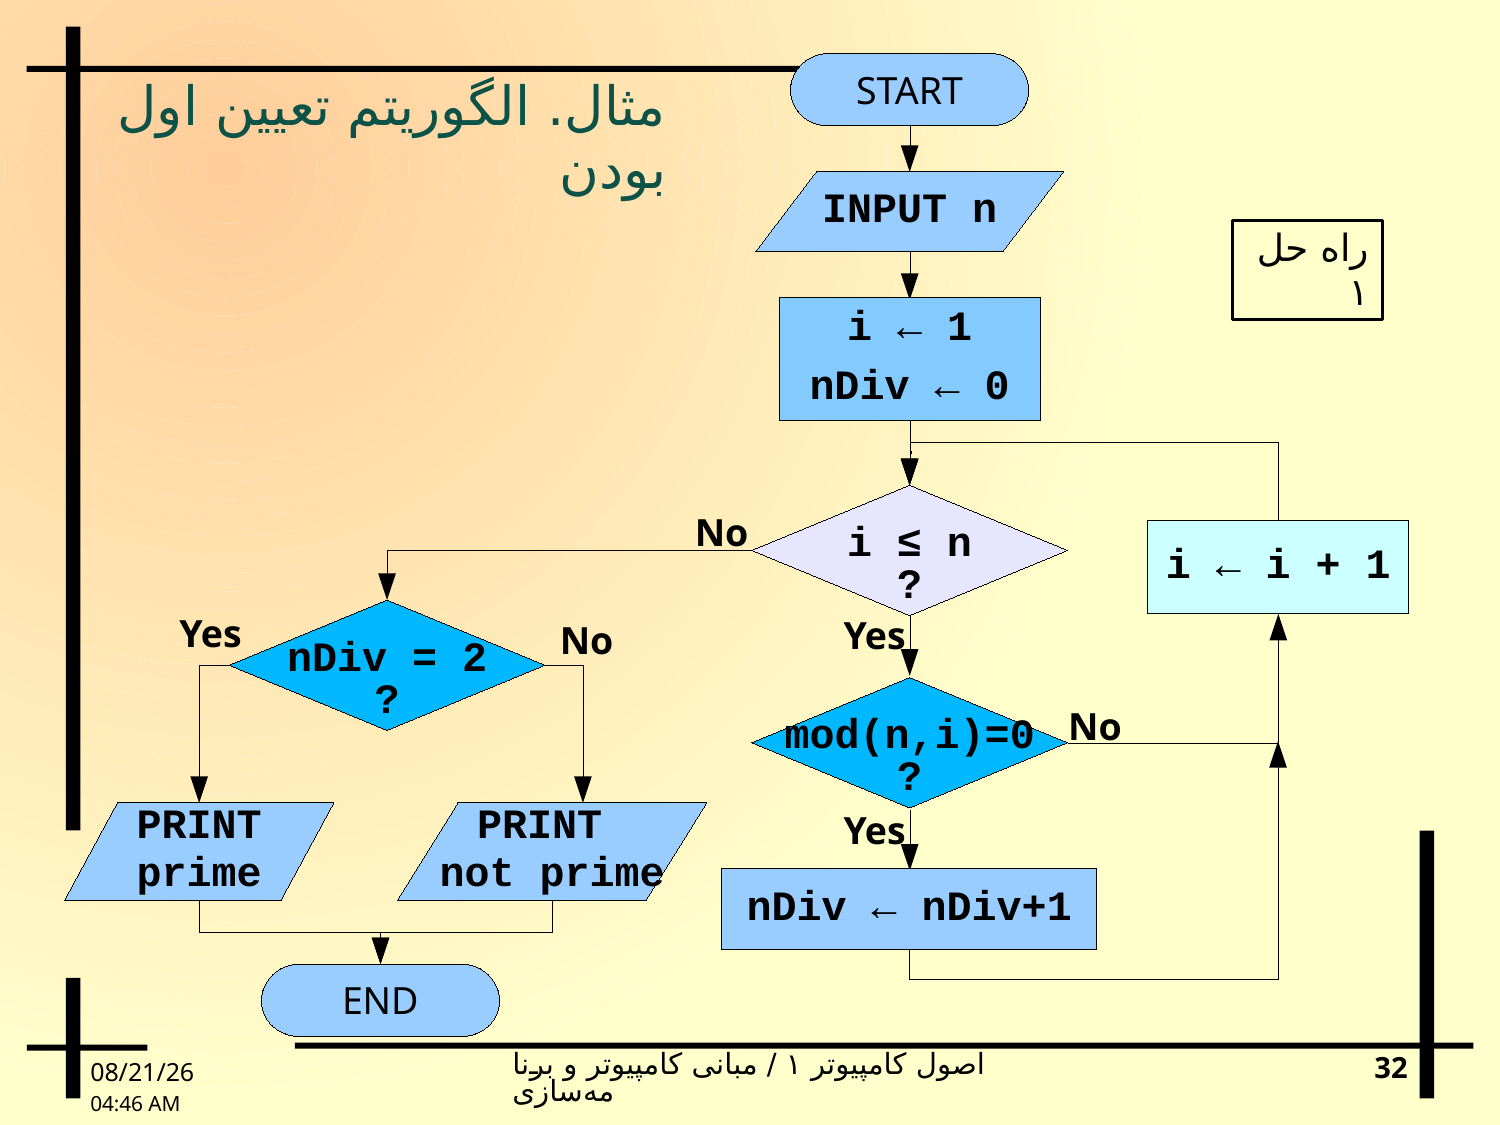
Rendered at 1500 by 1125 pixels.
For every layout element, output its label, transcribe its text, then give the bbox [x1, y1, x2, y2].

text_box راه حل ۱ [1232, 220, 1383, 295]
text_box Yes [828, 610, 916, 661]
text_box nDiv = 2 ? [229, 659, 545, 731]
text_box START [790, 53, 1029, 126]
text_box PRINT not prime [397, 802, 707, 901]
text_box Yes [164, 600, 893, 659]
text_box INPUT n [755, 171, 1064, 252]
text_box No [544, 659, 621, 666]
text_box No [680, 499, 756, 558]
text_box END [261, 964, 500, 1037]
text_box No [1053, 692, 1130, 752]
text_box i ≤ n ? [751, 485, 1068, 616]
text_box PRINT prime [64, 802, 334, 901]
list مثال. الگوریتم تعیین اول بودن [75, 75, 720, 174]
text_box mod(n,i)=0 ? [751, 677, 1053, 806]
text_box i ← 1 nDiv ← 0 [779, 297, 1041, 421]
text_box i ← i + 1 [1147, 520, 1409, 614]
text_box nDiv ← nDiv+1 [721, 868, 1097, 950]
text_box Yes [828, 796, 916, 856]
